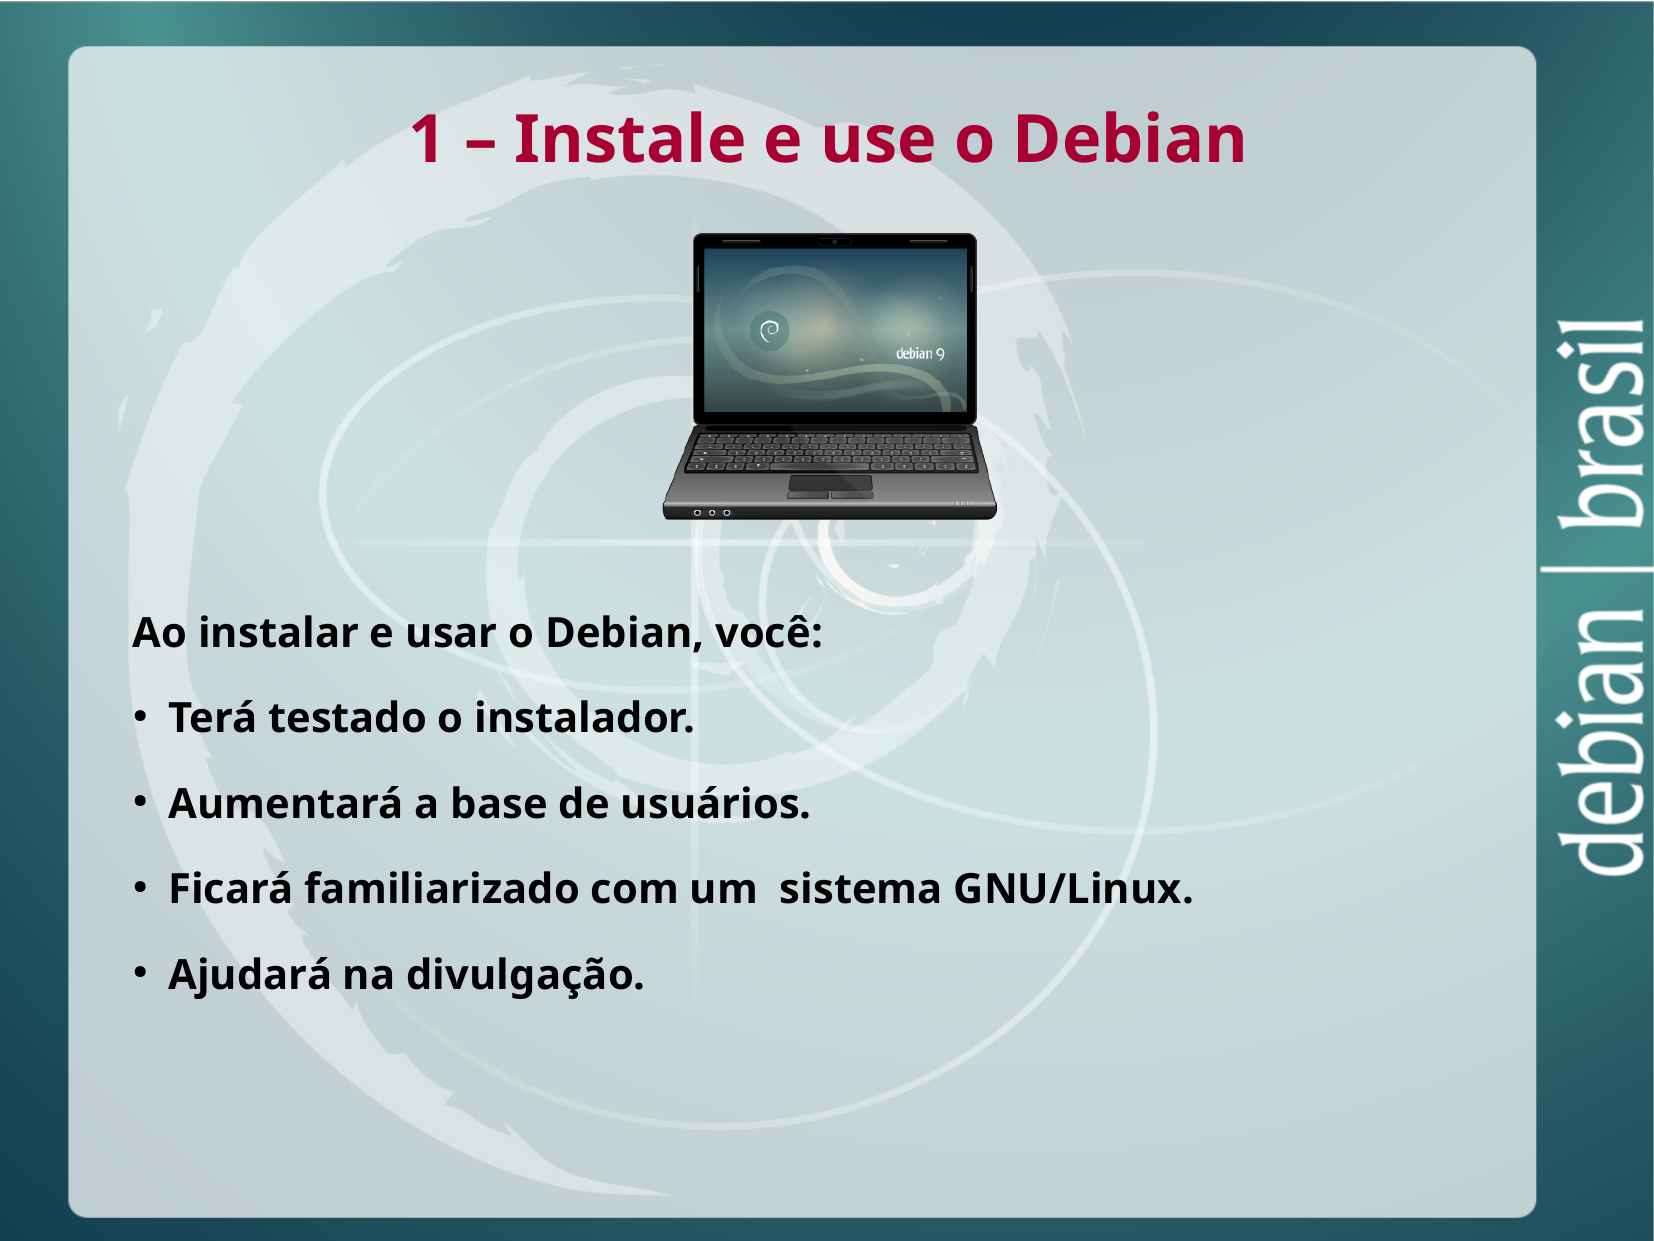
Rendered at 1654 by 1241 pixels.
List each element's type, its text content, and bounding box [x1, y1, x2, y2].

text_box 1 – Instale e use o Debian [394, 83, 1260, 225]
picture [0, 0, 1654, 1241]
text_box Ao instalar e usar o Debian, você: Terá testado o instalador. Aumentará a base de usuários. Ficará familiarizado com um sistema GNU/Linux. Ajudará na divulgação. [118, 566, 1477, 1119]
